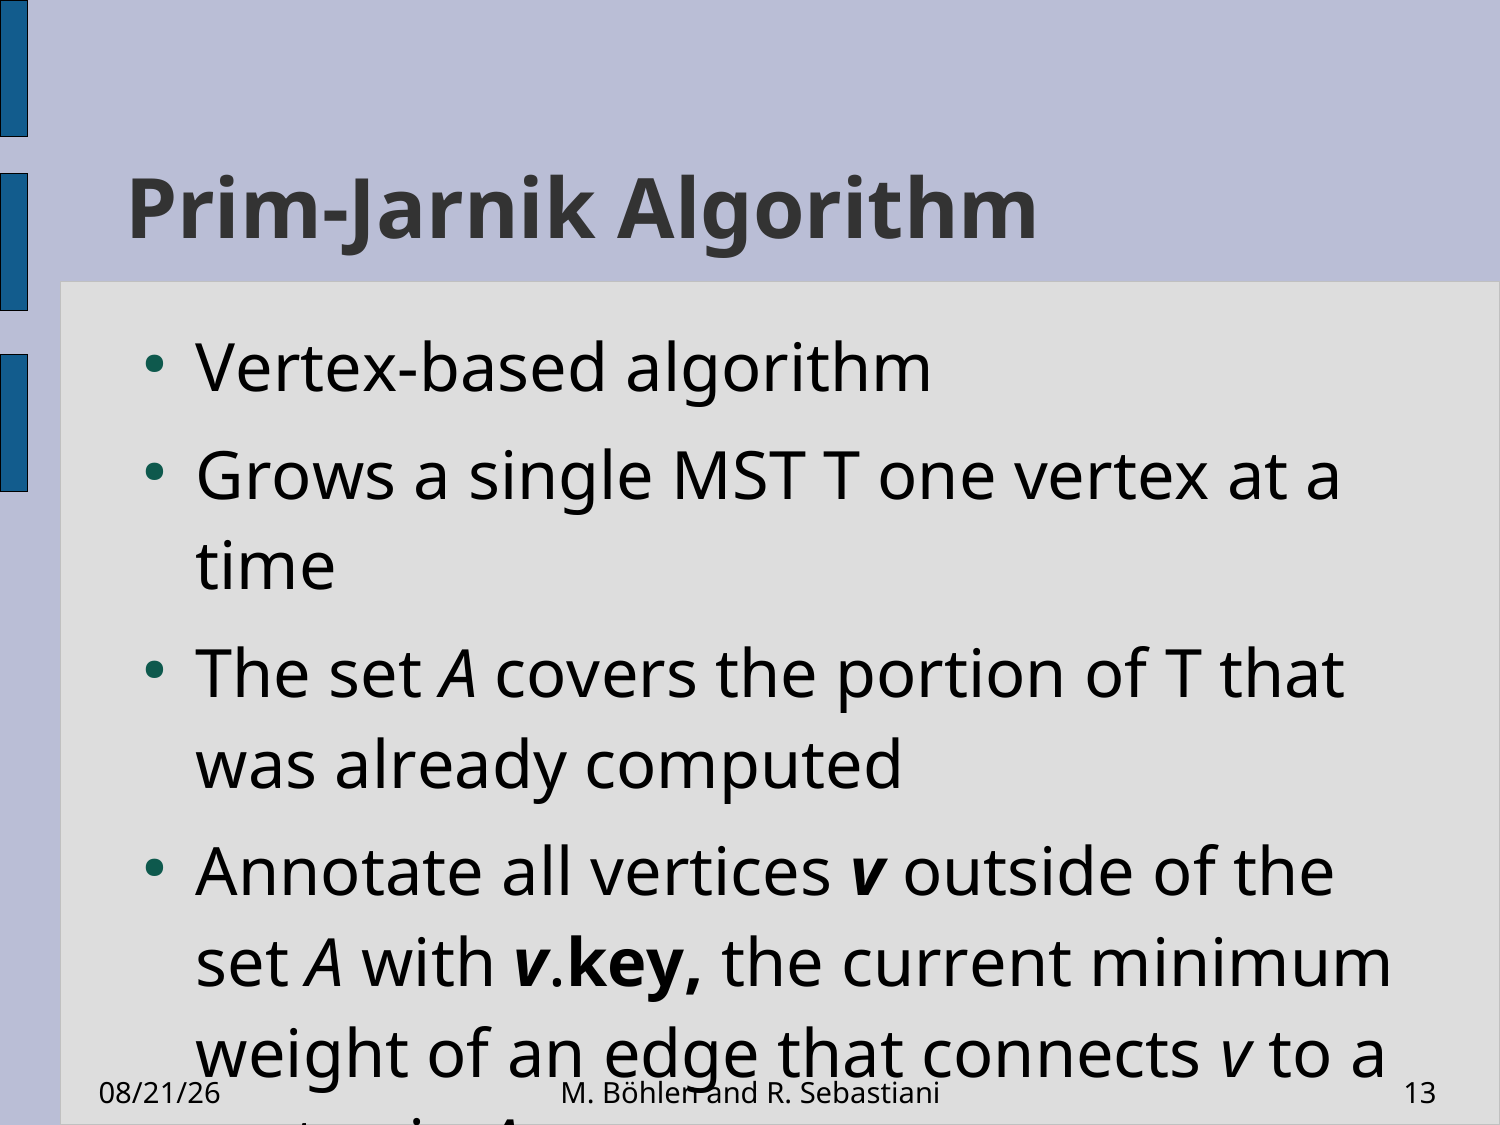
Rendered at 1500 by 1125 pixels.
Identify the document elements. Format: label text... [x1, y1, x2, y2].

list Vertex-based algorithm Grows a single MST T one vertex at a time The set A covers the portion of T that was already computed Annotate all vertices v outside of the set A with v.key, the current minimum weight of an edge that connects v to a vertex in A (v.key =  if no such edge exists) [110, 312, 1459, 1037]
title Prim-Jarnik Algorithm [110, 67, 1392, 271]
